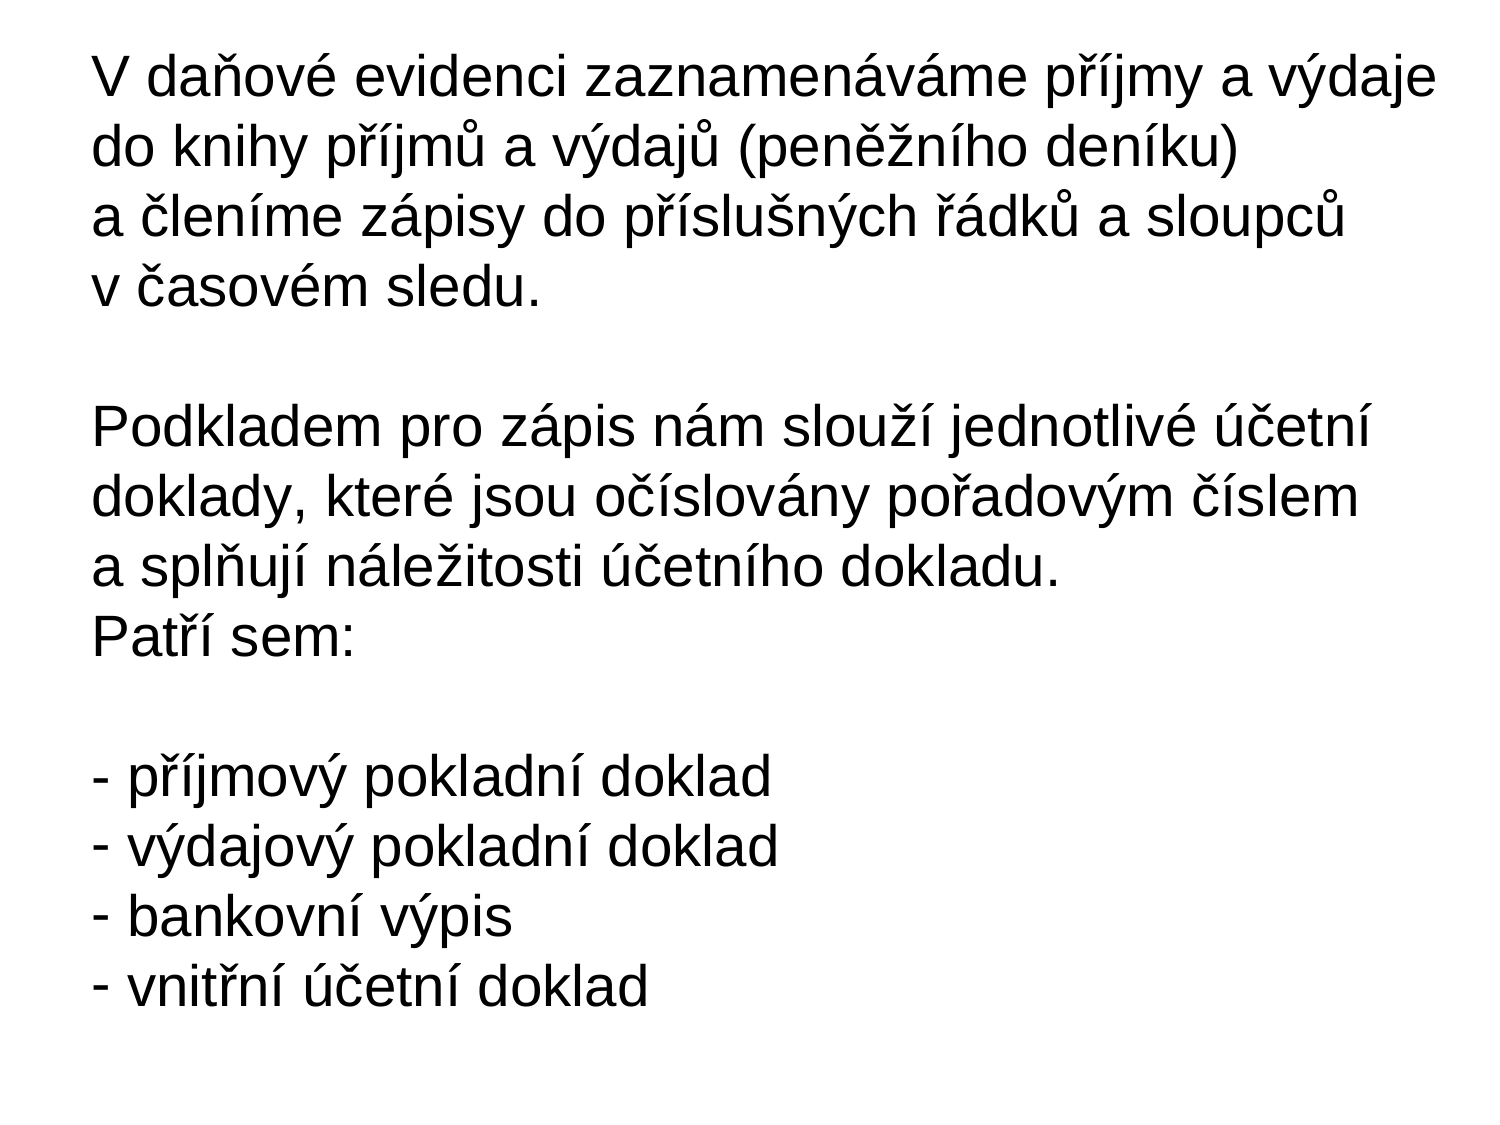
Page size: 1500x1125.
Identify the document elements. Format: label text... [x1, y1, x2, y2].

text_box V daňové evidenci zaznamenáváme příjmy a výdaje do knihy příjmů a výdajů (peněžního deníku) a členíme zápisy do příslušných řádků a sloupců v časovém sledu. Podkladem pro zápis nám slouží jednotlivé účetní doklady, které jsou očíslovány pořadovým číslem a splňují náležitosti účetního dokladu. Patří sem: - příjmový pokladní doklad výdajový pokladní doklad bankovní výpis vnitřní účetní doklad [76, 30, 1471, 1027]
